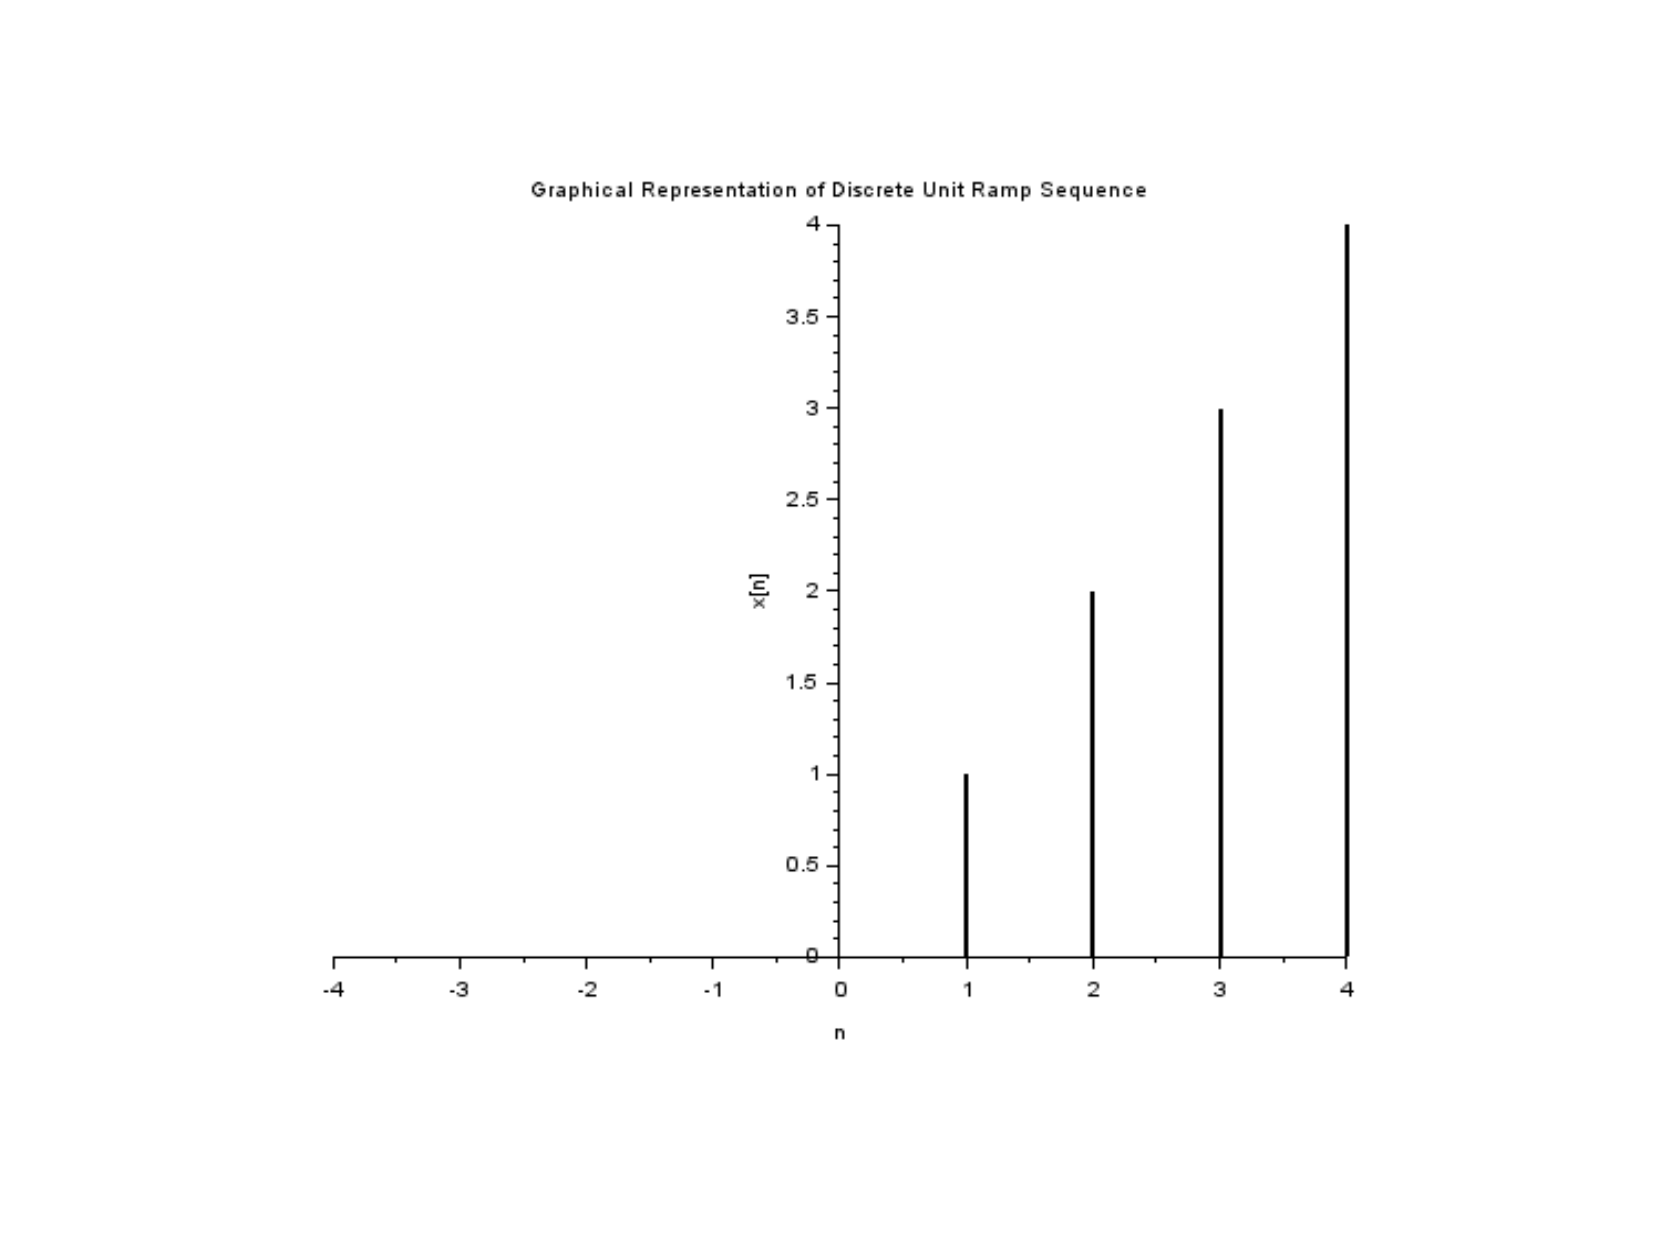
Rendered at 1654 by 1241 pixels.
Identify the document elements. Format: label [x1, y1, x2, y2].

picture [165, 104, 1516, 1081]
